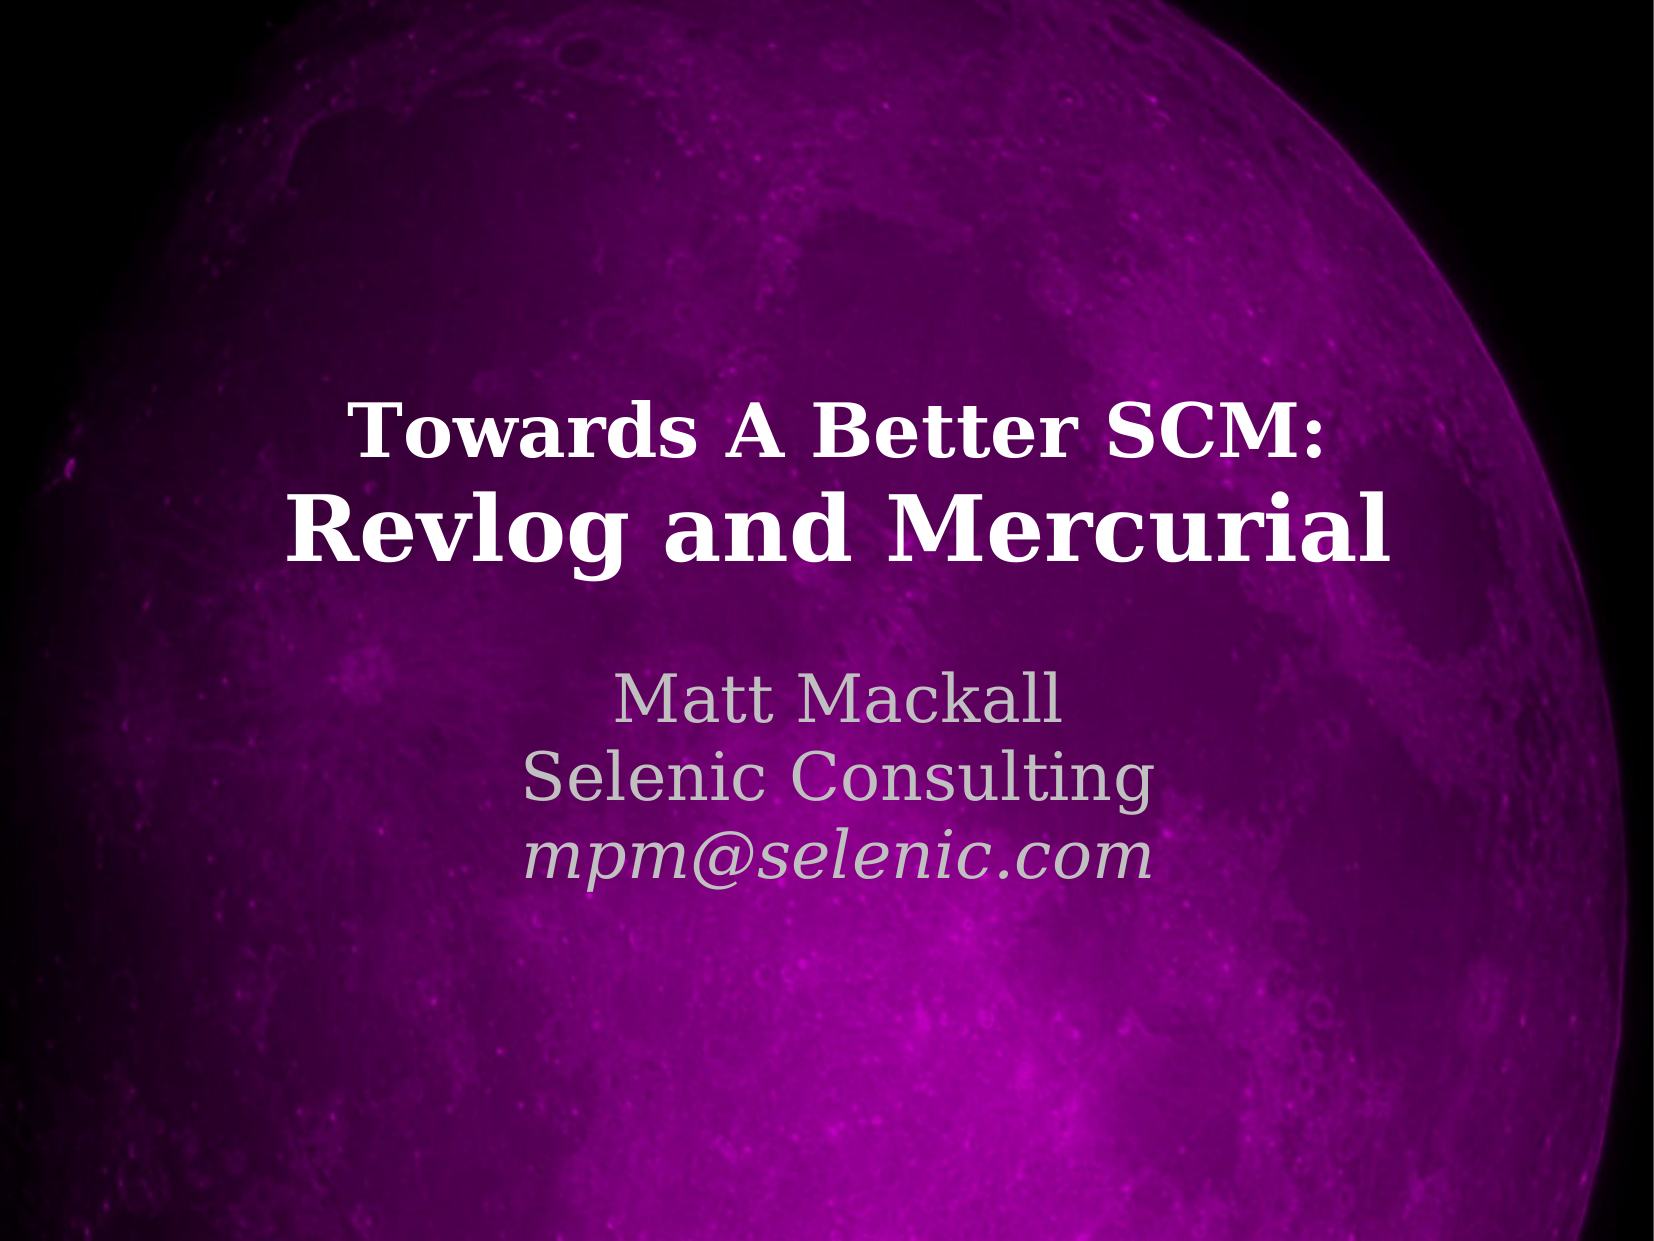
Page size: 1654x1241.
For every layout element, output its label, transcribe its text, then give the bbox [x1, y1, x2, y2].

picture [0, 0, 1654, 1241]
text_box Towards A Better SCM: Revlog and Mercurial Matt Mackall Selenic Consulting mpm@selenic.com [271, 386, 1406, 894]
